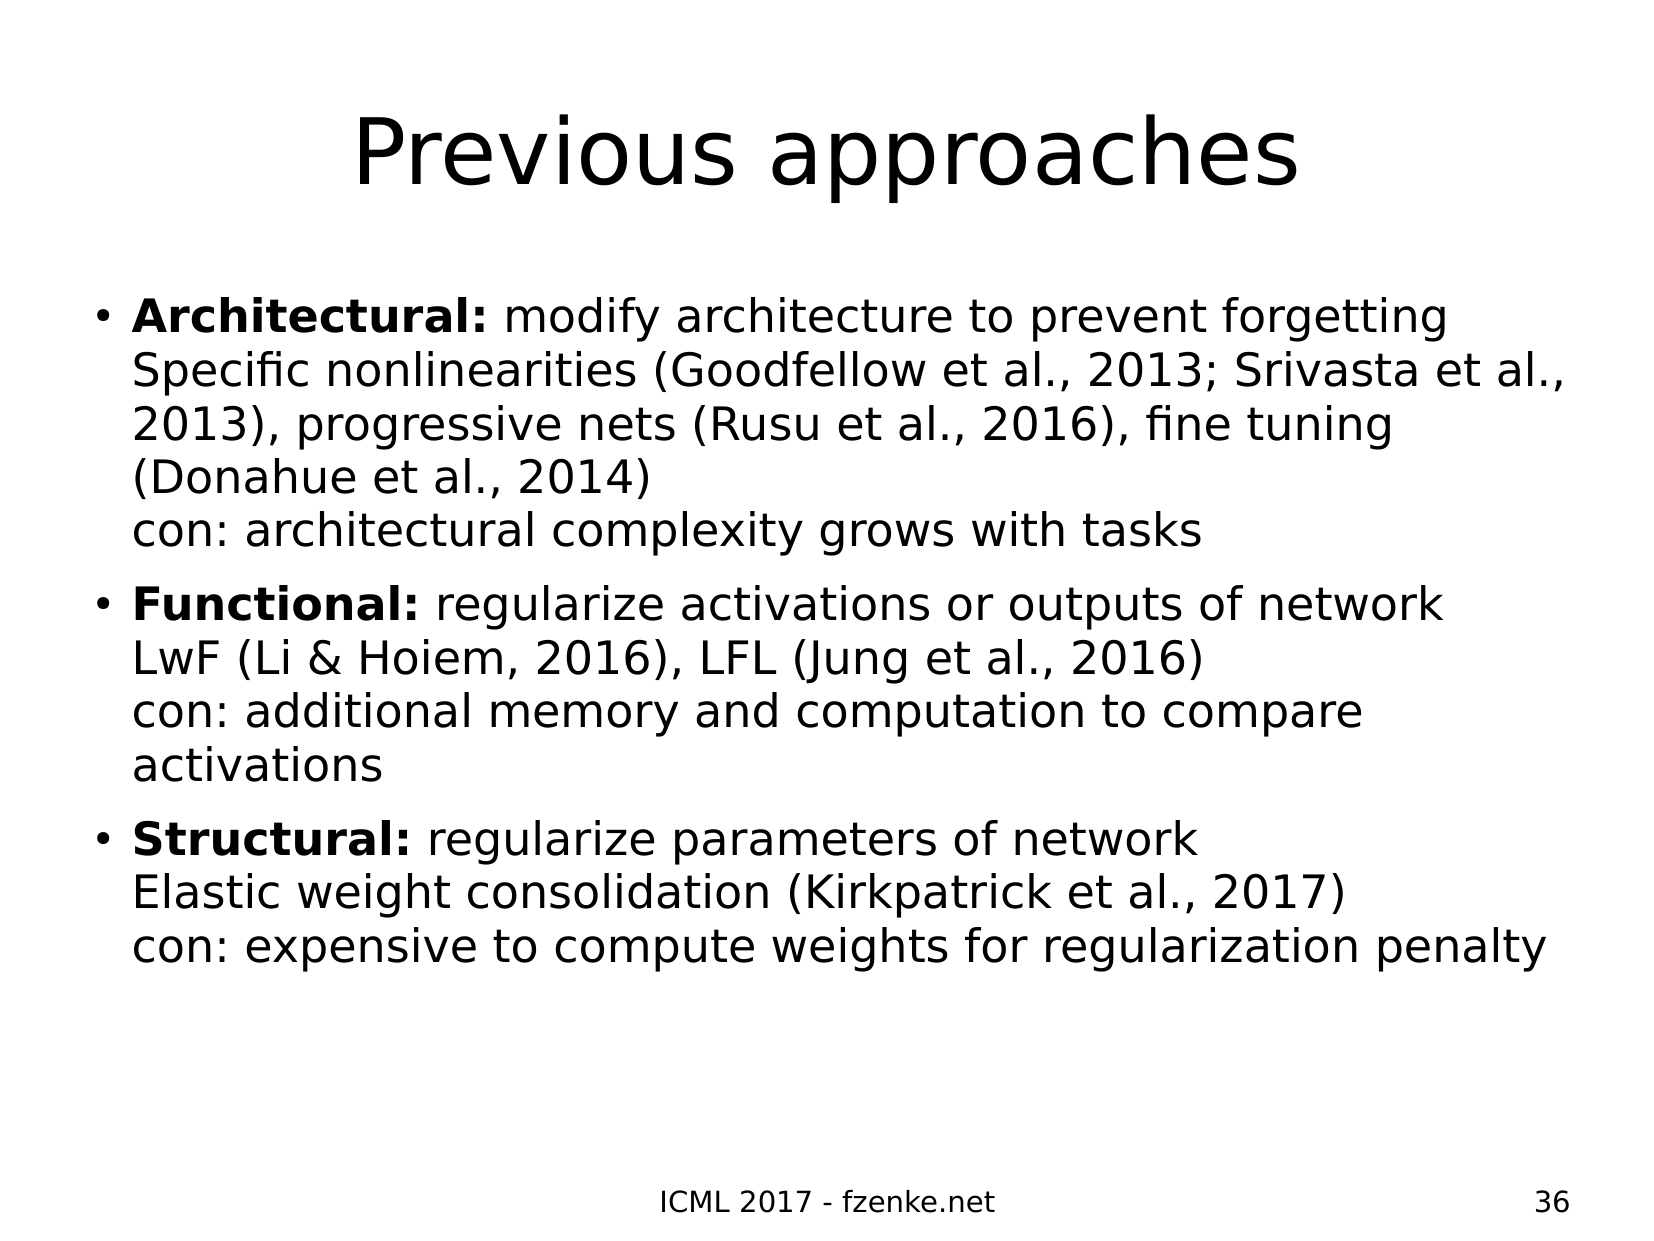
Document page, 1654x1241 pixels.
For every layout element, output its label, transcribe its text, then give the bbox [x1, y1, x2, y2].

title Previous approaches [82, 49, 1571, 257]
list Architectural: modify architecture to prevent forgetting Specific nonlinearities (Goodfellow et al., 2013; Srivasta et al., 2013), progressive nets (Rusu et al., 2016), fine tuning (Donahue et al., 2014) con: architectural complexity grows with tasks Functional: regularize activations or outputs of network LwF (Li & Hoiem, 2016), LFL (Jung et al., 2016) con: additional memory and computation to compare activations Structural: regularize parameters of network Elastic weight consolidation (Kirkpatrick et al., 2017) con: expensive to compute weights for regularization penalty [82, 290, 1571, 1010]
